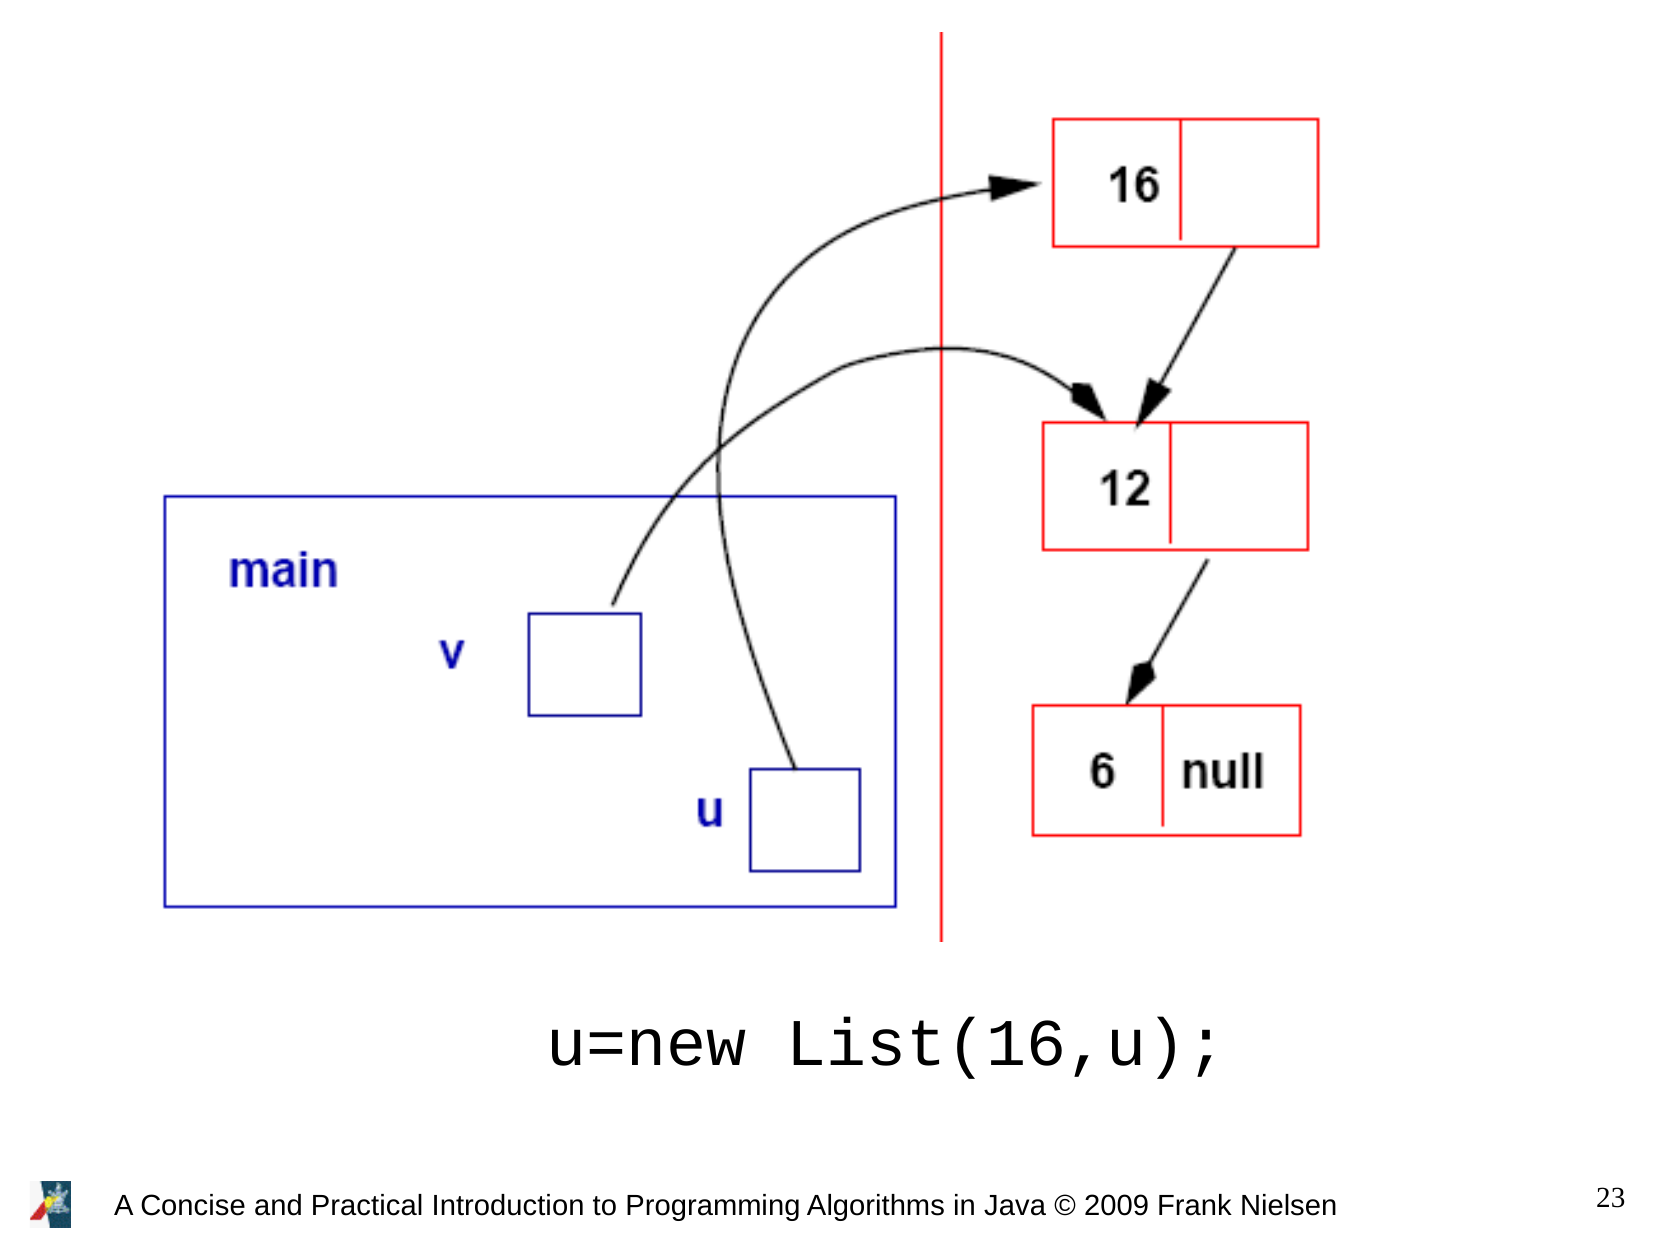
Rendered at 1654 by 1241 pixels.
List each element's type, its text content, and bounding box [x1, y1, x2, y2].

text_box u=new List(16,u); [531, 1002, 1359, 1093]
picture [88, 32, 1506, 942]
picture [29, 1181, 71, 1228]
